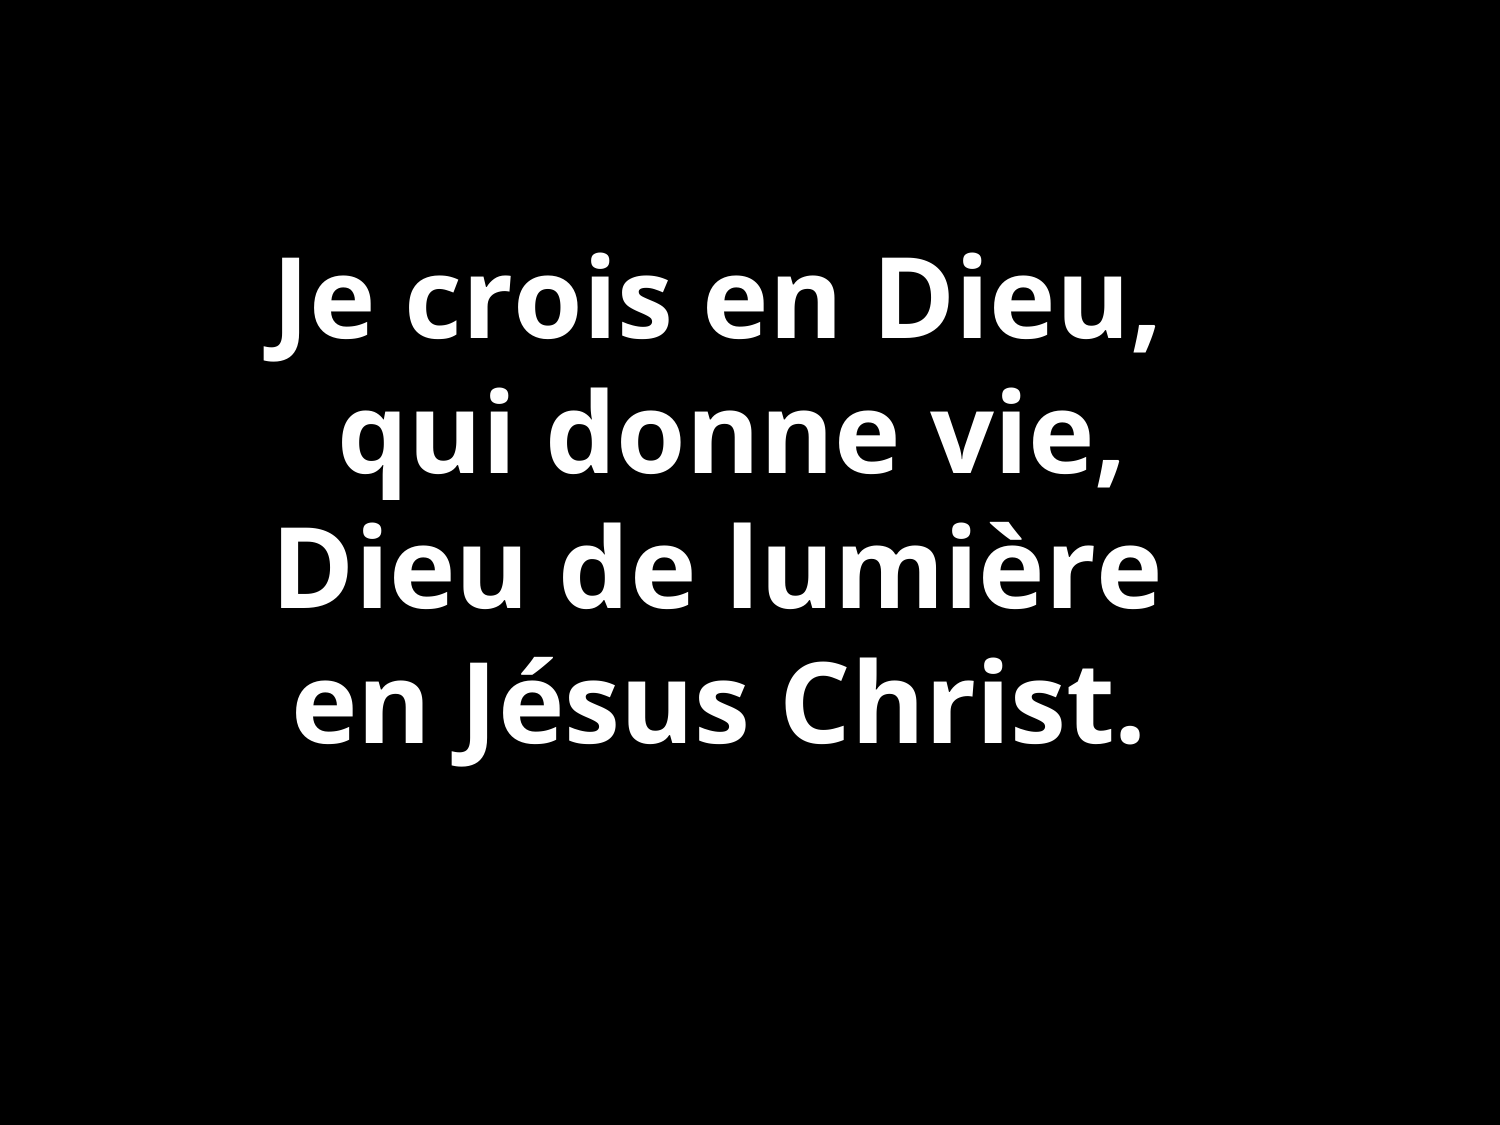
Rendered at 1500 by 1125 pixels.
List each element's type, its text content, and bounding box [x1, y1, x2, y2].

text_box Je crois en Dieu, qui donne vie, Dieu de lumière en Jésus Christ. [41, 66, 1424, 591]
text_box Je crois en Dieu, qui donne vie, Dieu de lumière en Jésus Christ. [298, 542, 330, 591]
